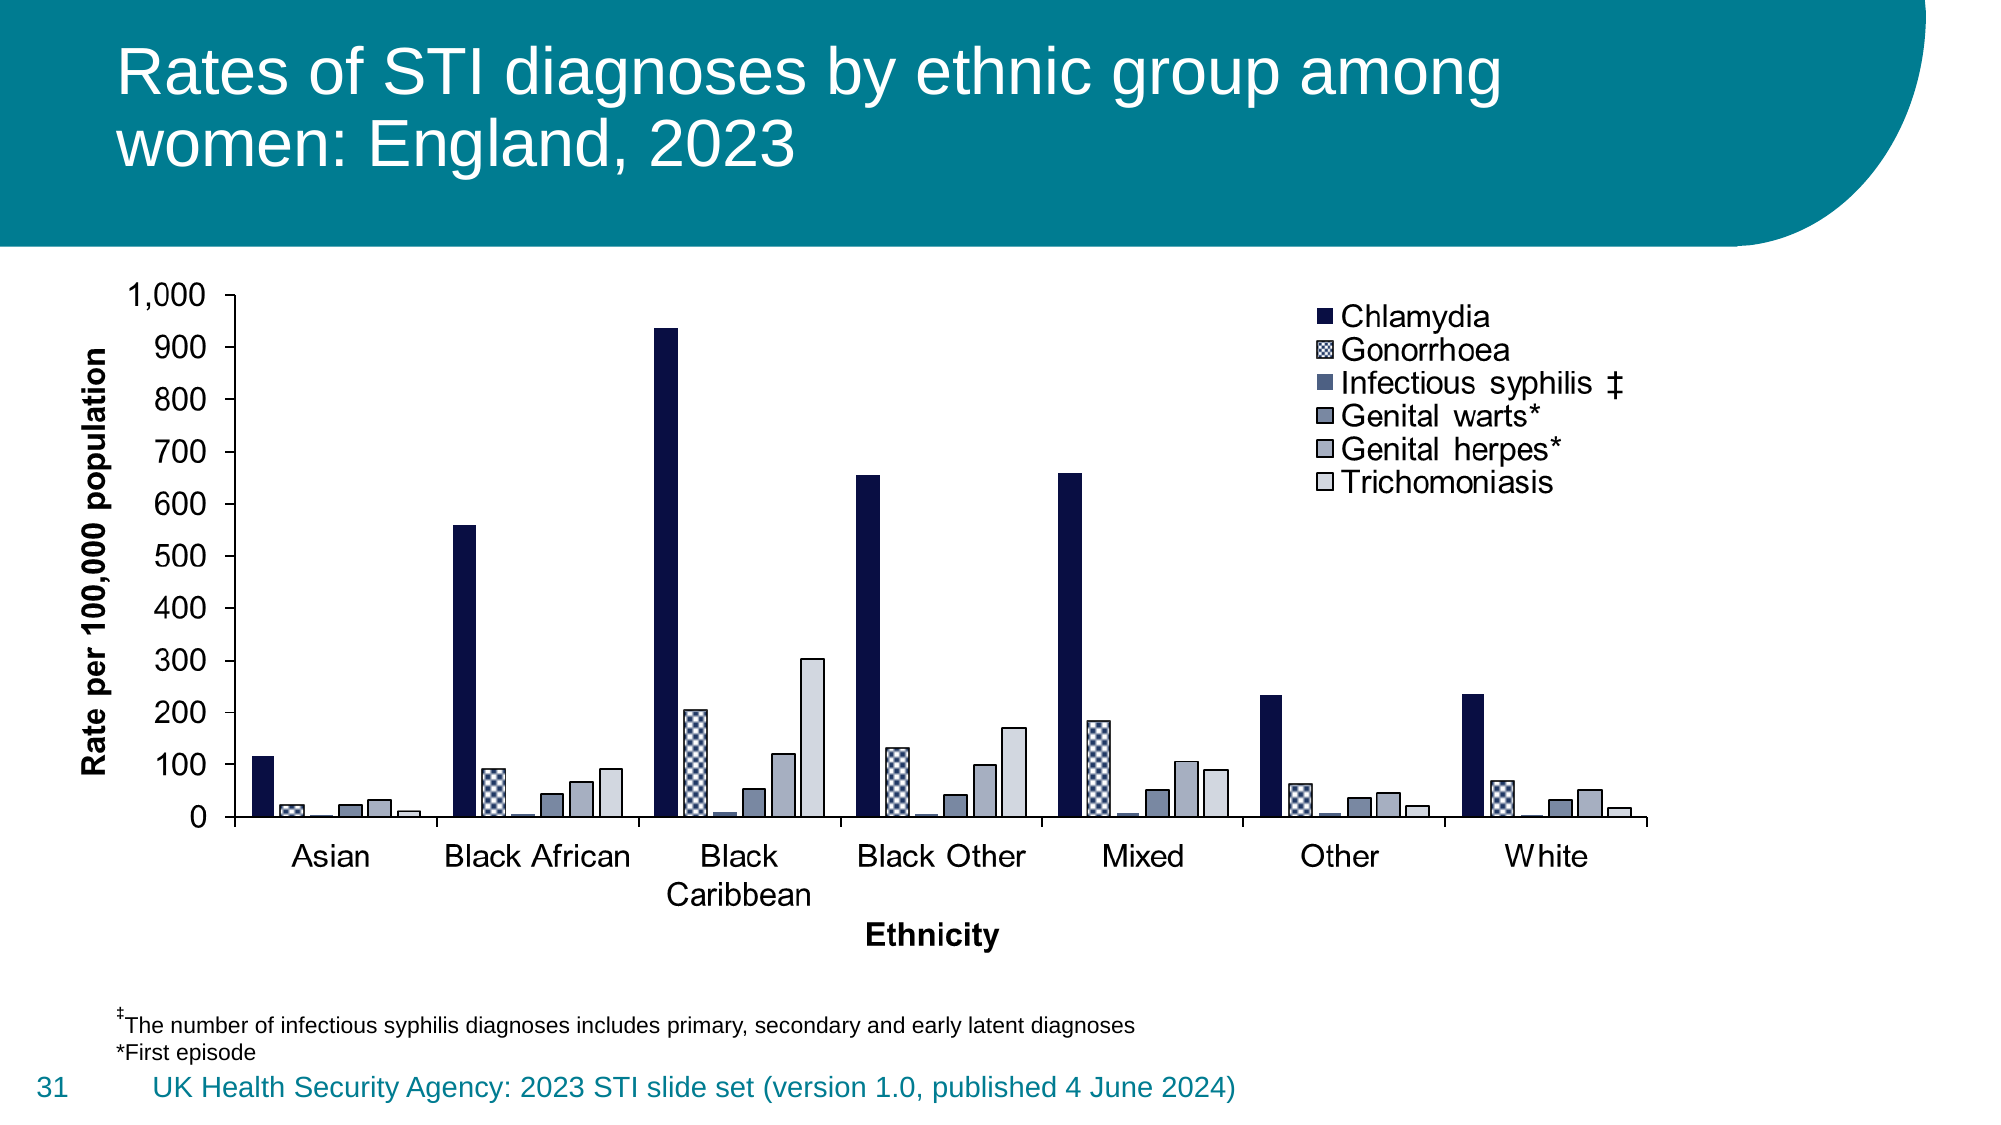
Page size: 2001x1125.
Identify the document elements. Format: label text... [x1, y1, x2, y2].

title Rates of STI diagnoses by ethnic group among women: England, 2023 [101, 29, 1747, 189]
text_box UK Health Security Agency: 2023 STI slide set (version 1.0, published 4 June 2024) [137, 1056, 1780, 1116]
text_box [21, 1056, 120, 1117]
text_box ‡The number of infectious syphilis diagnoses includes primary, secondary and early latent diagnoses *First episode [101, 996, 1596, 1067]
picture [70, 275, 1716, 956]
